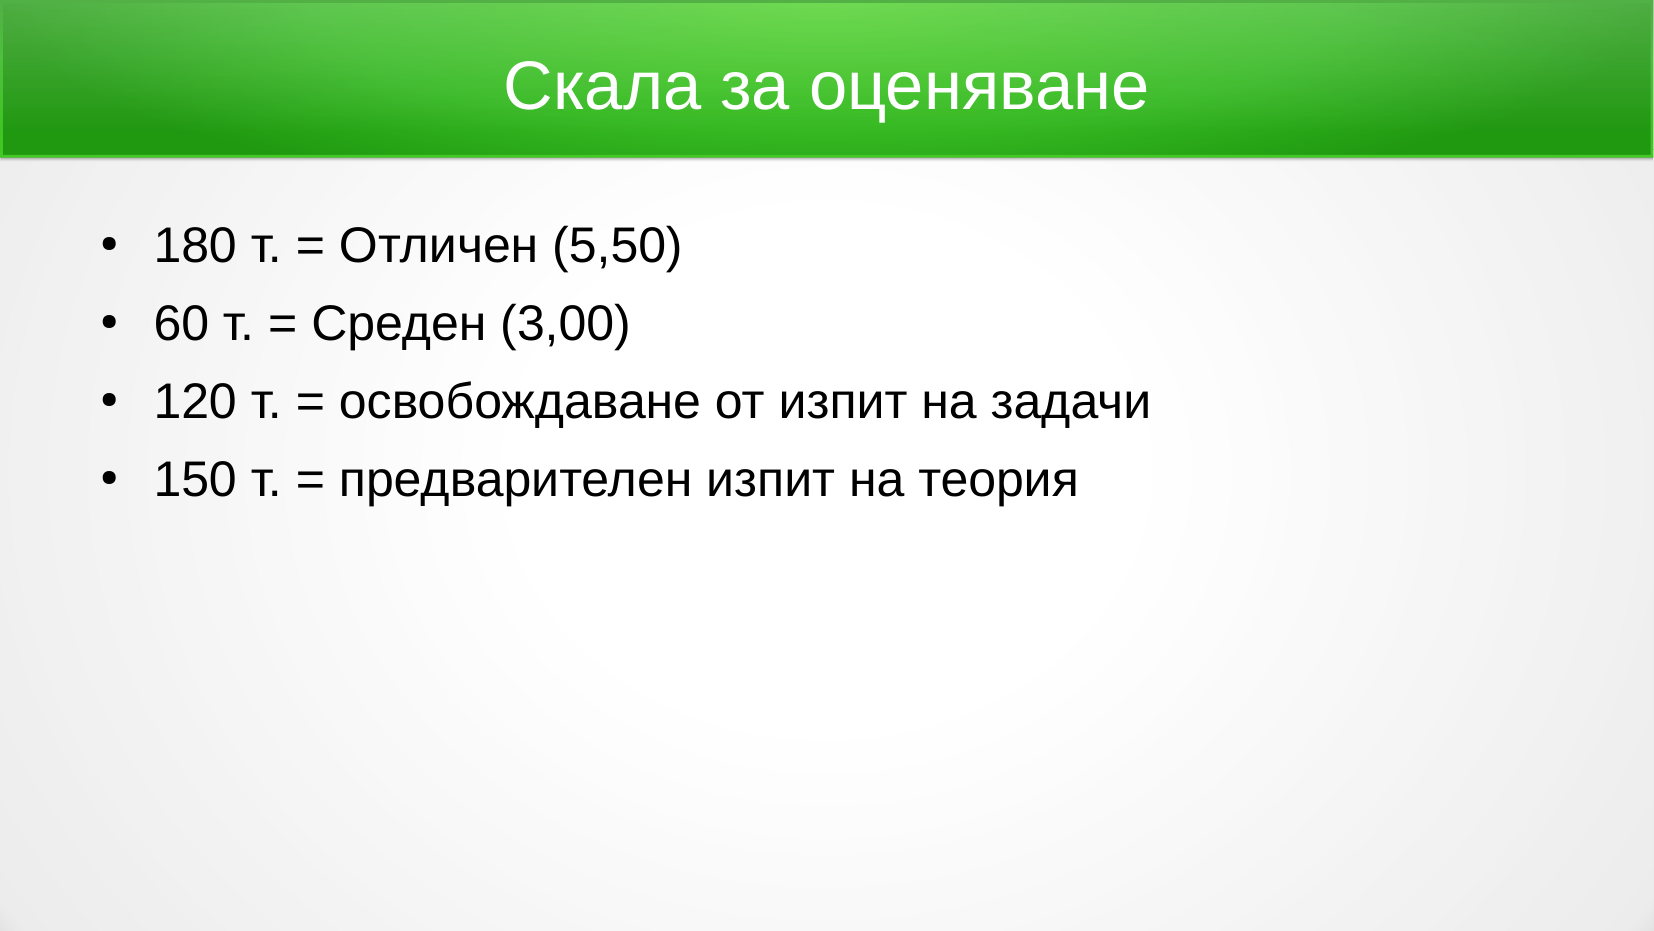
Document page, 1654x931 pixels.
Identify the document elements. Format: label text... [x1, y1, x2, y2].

list 180 т. = Отличен (5,50) 60 т. = Среден (3,00) 120 т. = освобождаване от изпит на задачи 150 т. = предварителен изпит на теория [82, 217, 1538, 839]
title Скала за оценяване [82, 37, 1571, 135]
